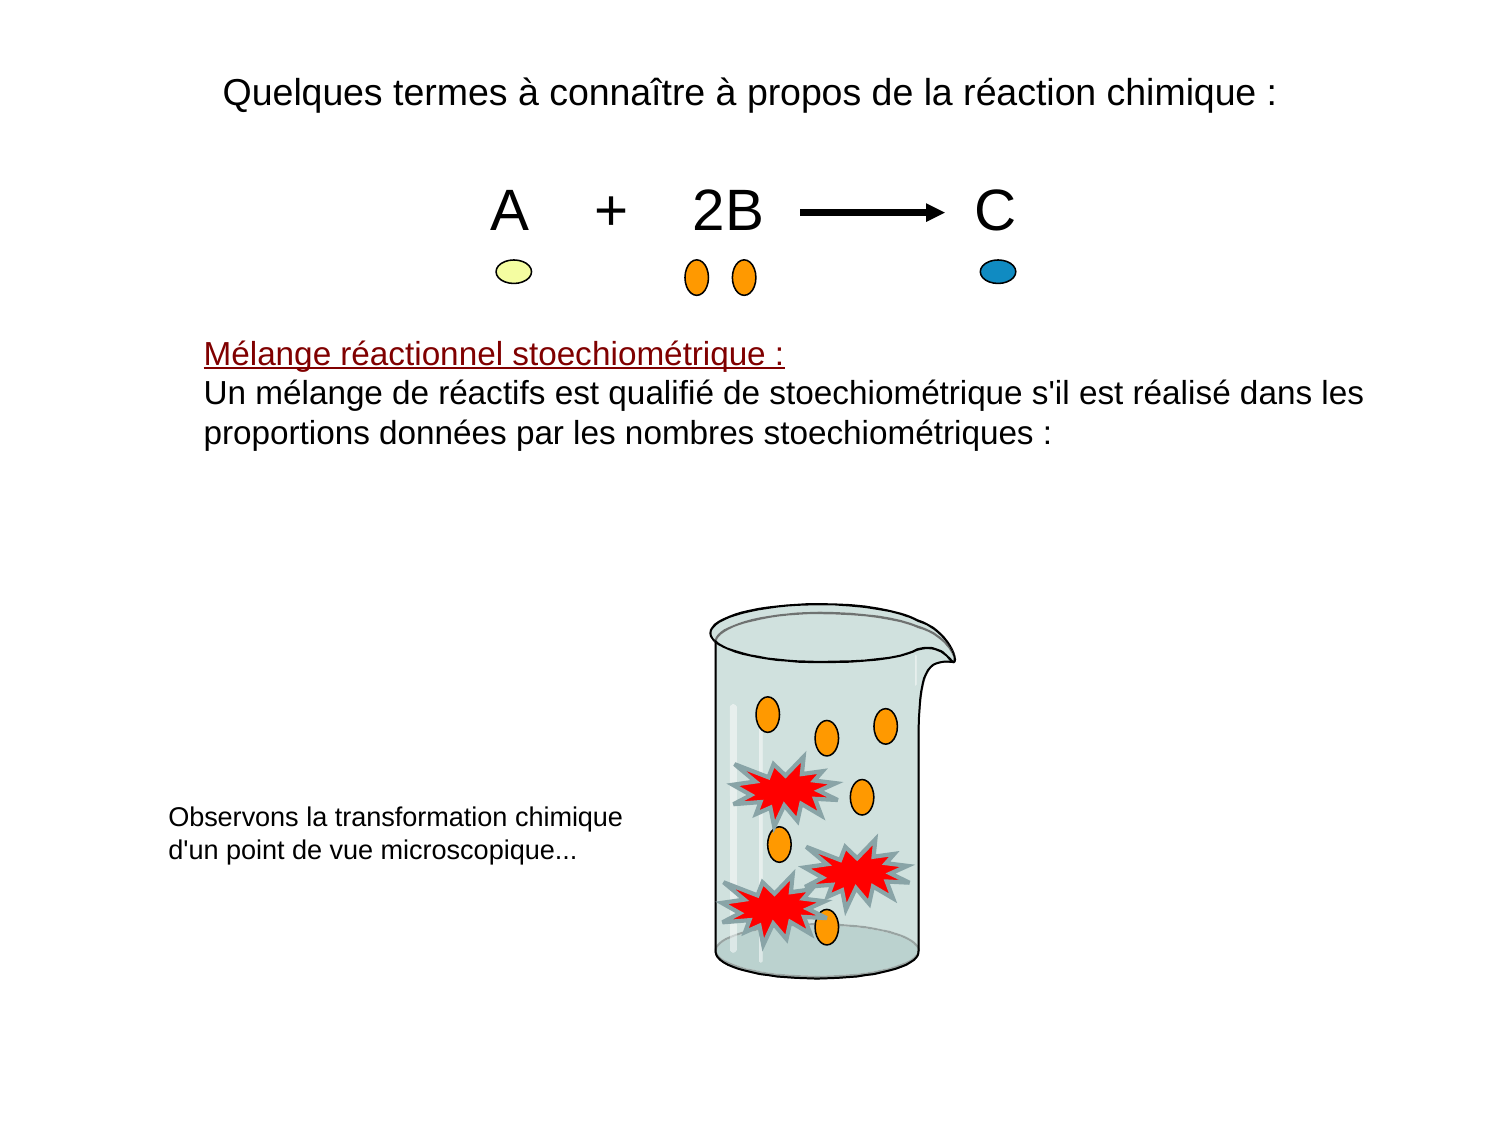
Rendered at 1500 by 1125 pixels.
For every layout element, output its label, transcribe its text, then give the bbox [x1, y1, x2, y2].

text_box Quelques termes à connaître à propos de la réaction chimique : [141, 60, 1359, 130]
text_box [732, 259, 756, 296]
text_box [756, 696, 780, 733]
text_box [496, 259, 532, 284]
picture [708, 602, 957, 981]
text_box Observons la transformation chimique d'un point de vue microscopique... [153, 792, 662, 875]
text_box Mélange réactionnel stoechiométrique : Un mélange de réactifs est qualifié de stoechiométrique s'il est réalisé dans les proportions données par les nombres stoechiométriques : [188, 324, 1382, 473]
text_box [721, 874, 839, 945]
text_box [850, 779, 874, 816]
text_box [732, 756, 838, 863]
text_box [815, 720, 839, 756]
title A + 2B C [79, 141, 1430, 272]
text_box [873, 708, 898, 745]
text_box [804, 839, 910, 910]
text_box [980, 259, 1016, 284]
text_box [684, 259, 709, 296]
